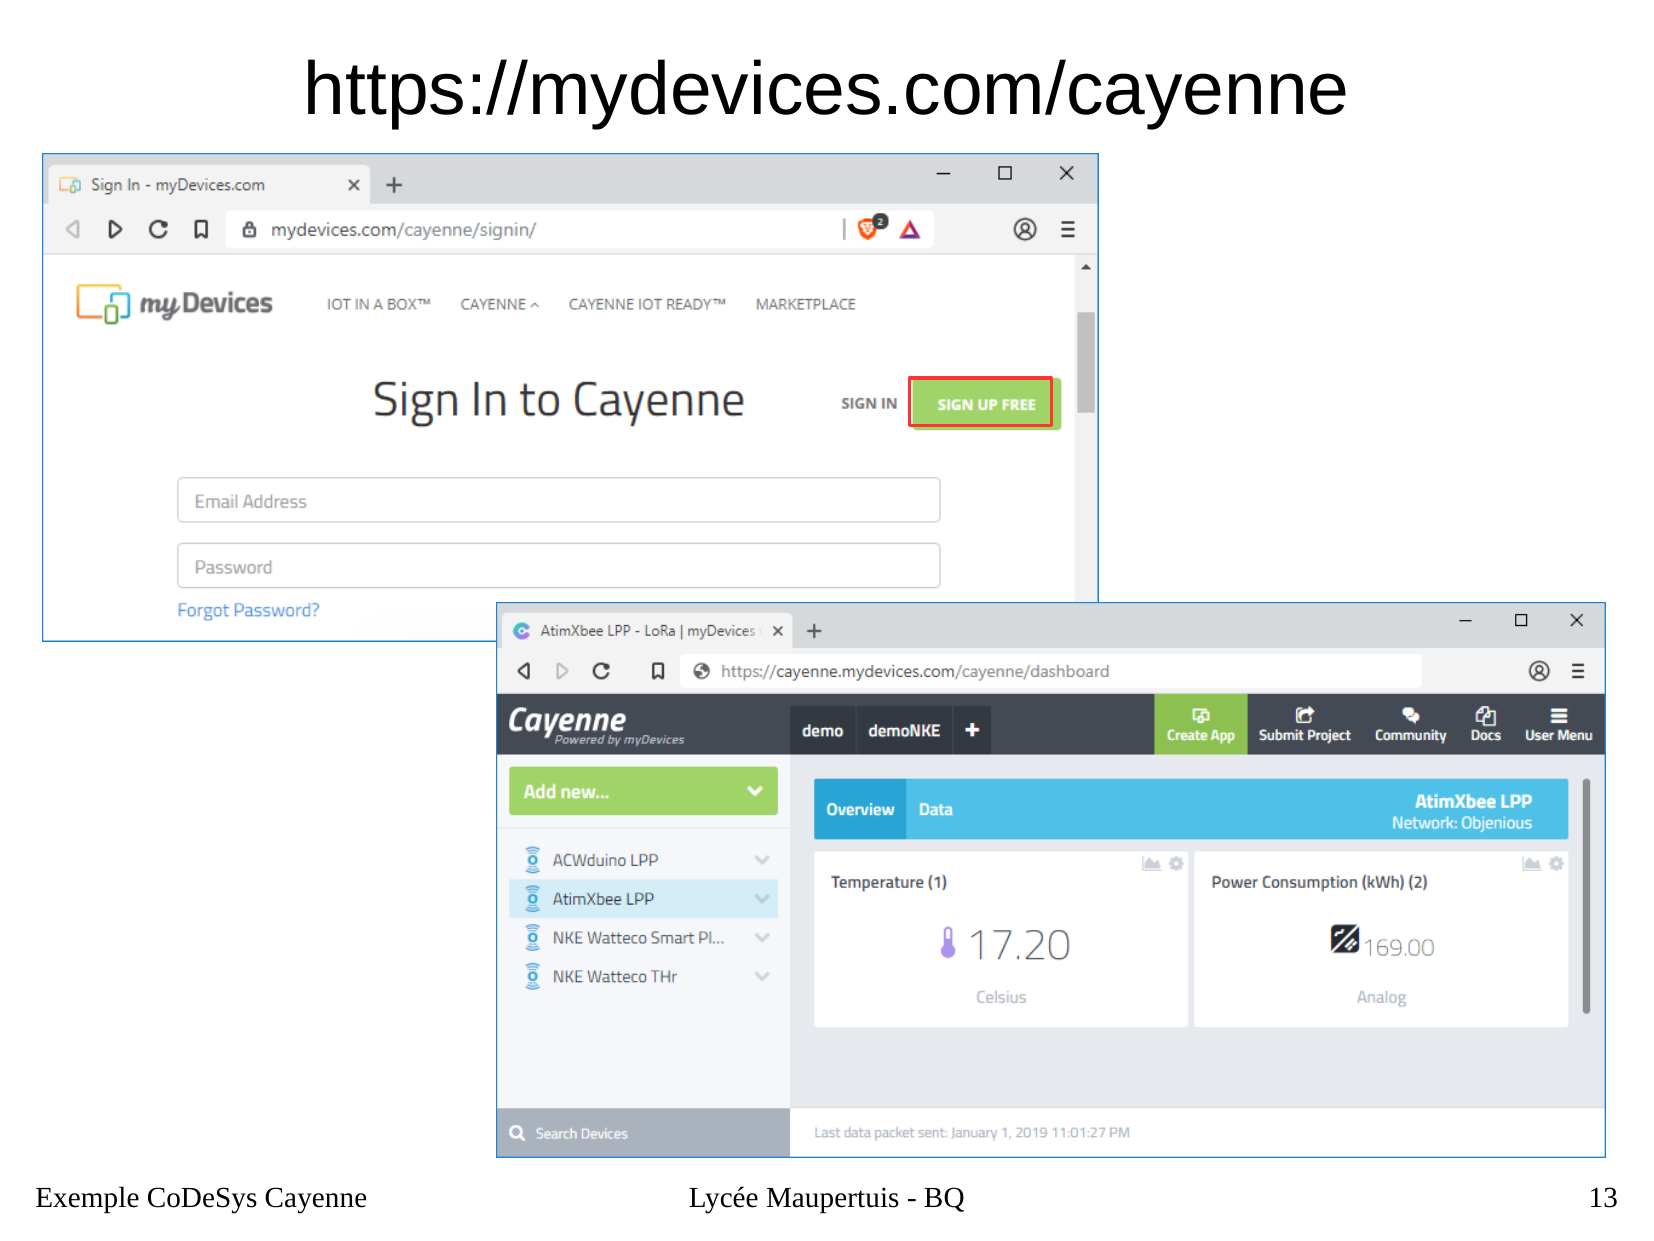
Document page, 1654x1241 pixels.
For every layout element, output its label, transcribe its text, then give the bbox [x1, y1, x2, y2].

title https://mydevices.com/cayenne [35, 35, 1619, 142]
picture [42, 153, 1606, 1158]
